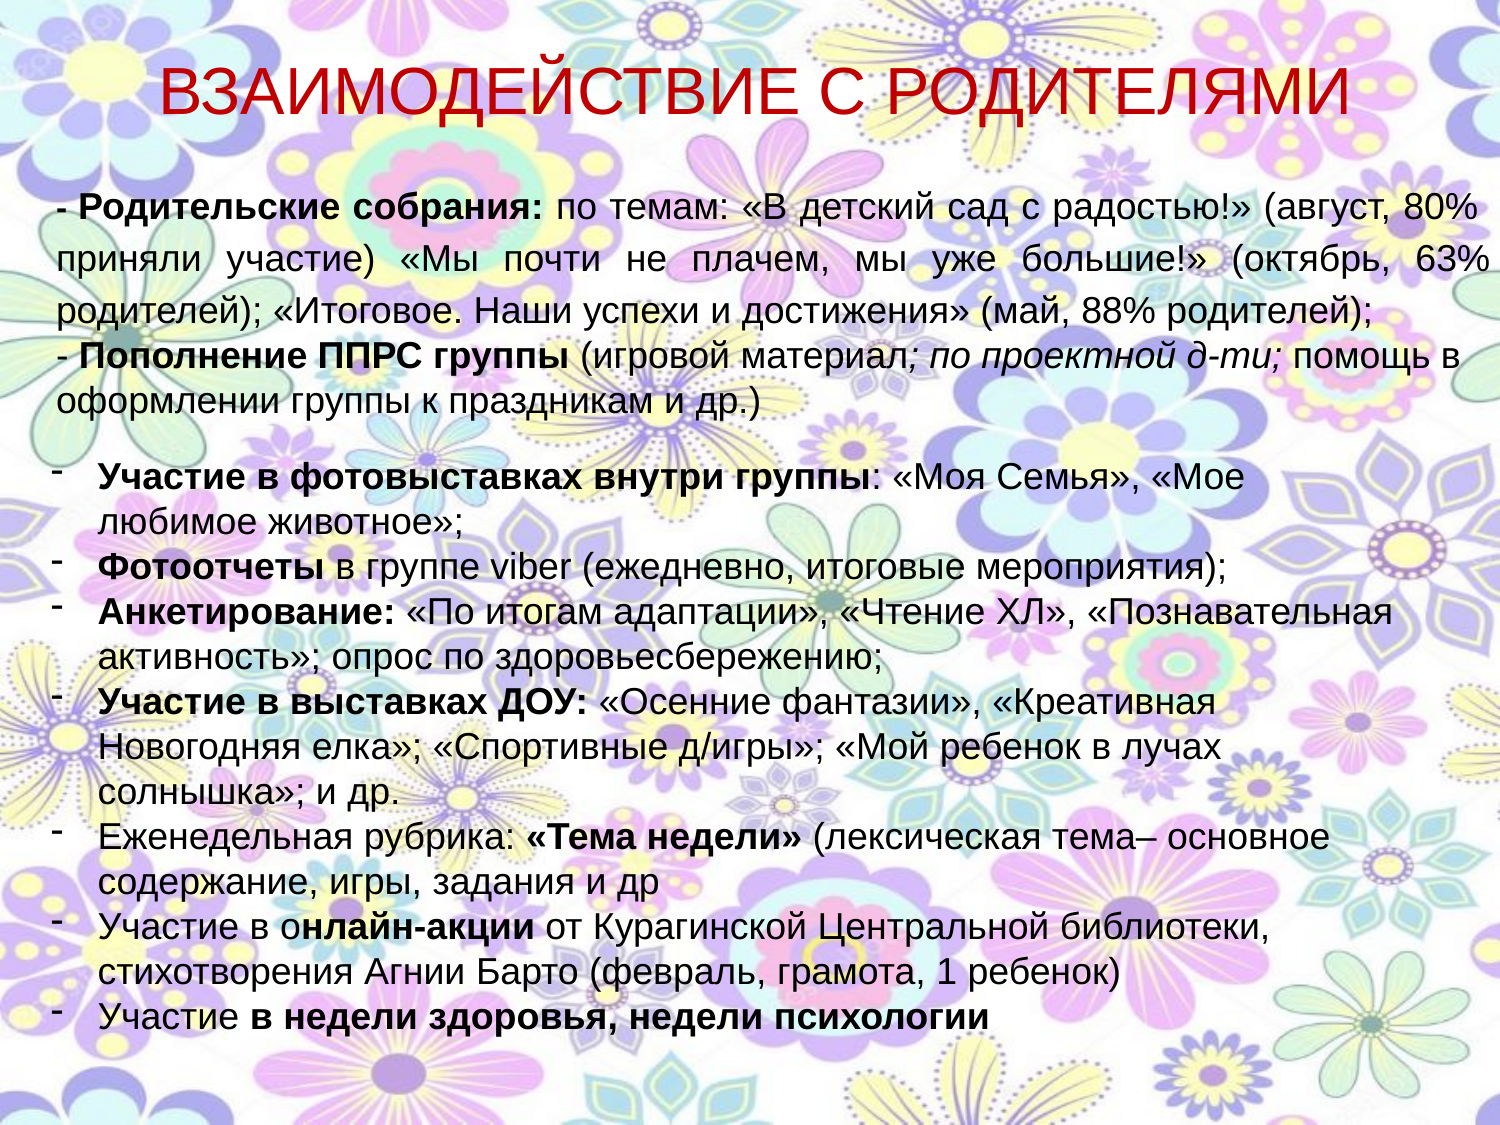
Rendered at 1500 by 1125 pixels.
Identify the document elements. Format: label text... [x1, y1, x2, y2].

text_box Участие в фотовыставках внутри группы: «Моя Семья», «Мое любимое животное»; Фотоотчеты в группе viber (ежедневно, итоговые мероприятия); Анкетирование: «По итогам адаптации», «Чтение ХЛ», «Познавательная активность»; опрос по здоровьесбережению; Участие в выставках ДОУ: «Осенние фантазии», «Креативная Новогодняя елка»; «Спортивные д/игры»; «Мой ребенок в лучах солнышка»; и др. Еженедельная рубрика: «Тема недели» (лексическая тема– основное содержание, игры, задания и др Участие в онлайн-акции от Курагинской Центральной библиотеки, стихотворения Агнии Барто (февраль, грамота, 1 ребенок) Участие в недели здоровья, недели психологии [35, 444, 1430, 1045]
text_box Взаимодействие с родителями [118, 46, 1394, 168]
text_box - Родительские собрания: по темам: «В детский сад с радостью!» (август, 80% приняли участие) «Мы почти не плачем, мы уже большие!» (октябрь, 63% родителей); «Итоговое. Наши успехи и достижения» (май, 88% родителей); - Пополнение ППРС группы (игровой материал; по проектной д-ти; помощь в оформлении группы к праздникам и др.) [41, 168, 1500, 474]
